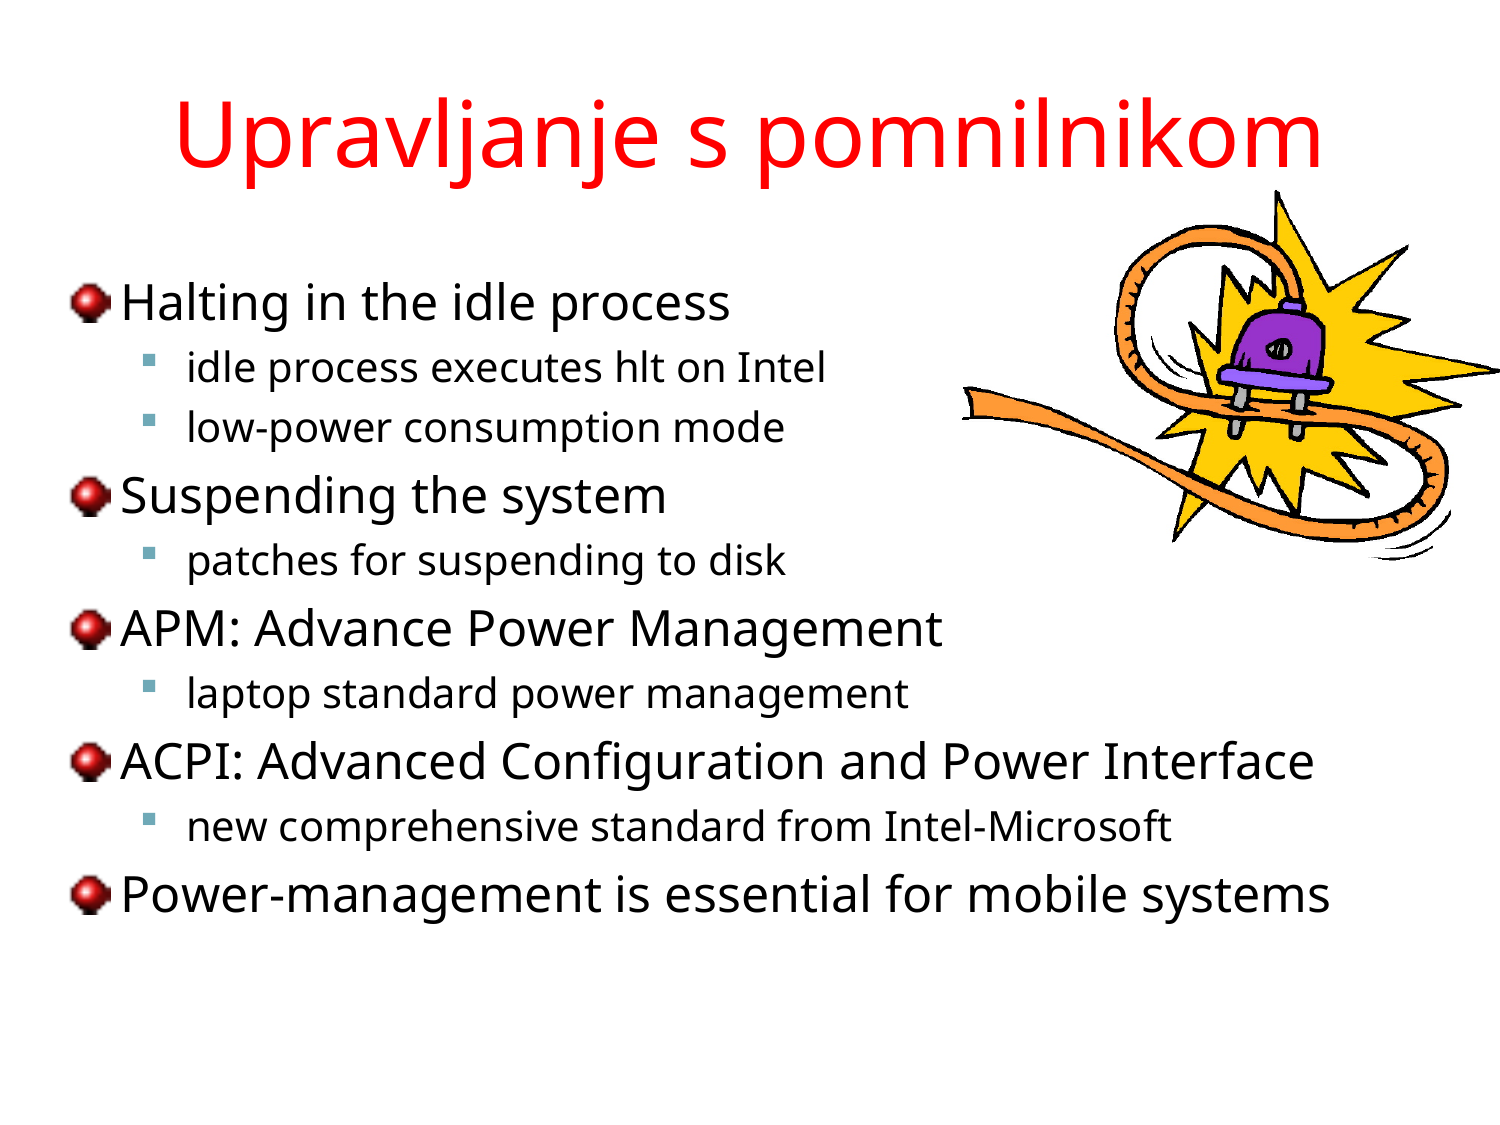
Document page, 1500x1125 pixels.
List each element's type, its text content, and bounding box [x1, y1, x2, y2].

title Upravljanje s pomnilnikom [49, 37, 1451, 225]
picture [962, 189, 1500, 563]
list Halting in the idle process idle process executes hlt on Intel low-power consumption mode Suspending the system patches for suspending to disk APM: Advance Power Management laptop standard power management ACPI: Advanced Configuration and Power Interface new comprehensive standard from Intel-Microsoft Power-management is essential for mobile systems [49, 262, 1451, 1001]
